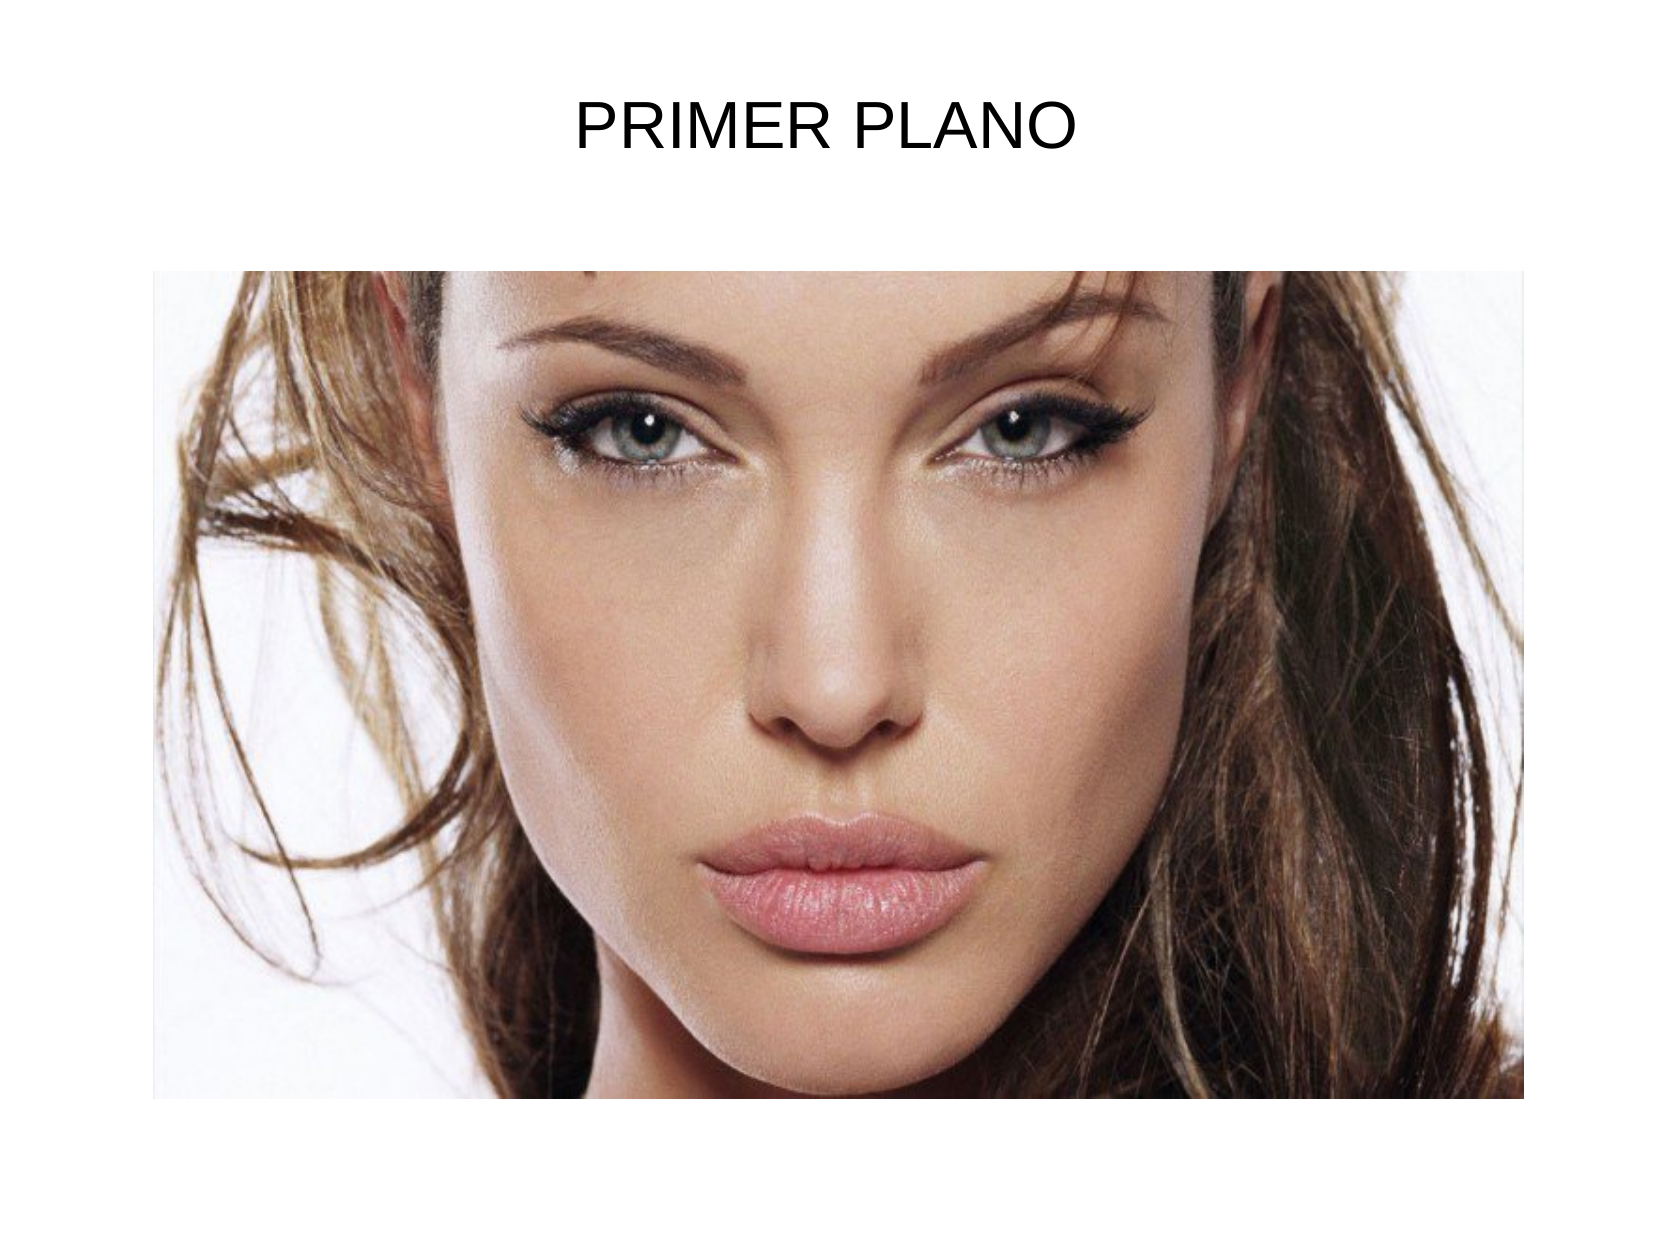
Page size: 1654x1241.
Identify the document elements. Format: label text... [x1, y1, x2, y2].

picture [153, 271, 1524, 1099]
title PRIMER PLANO [82, 49, 1571, 201]
